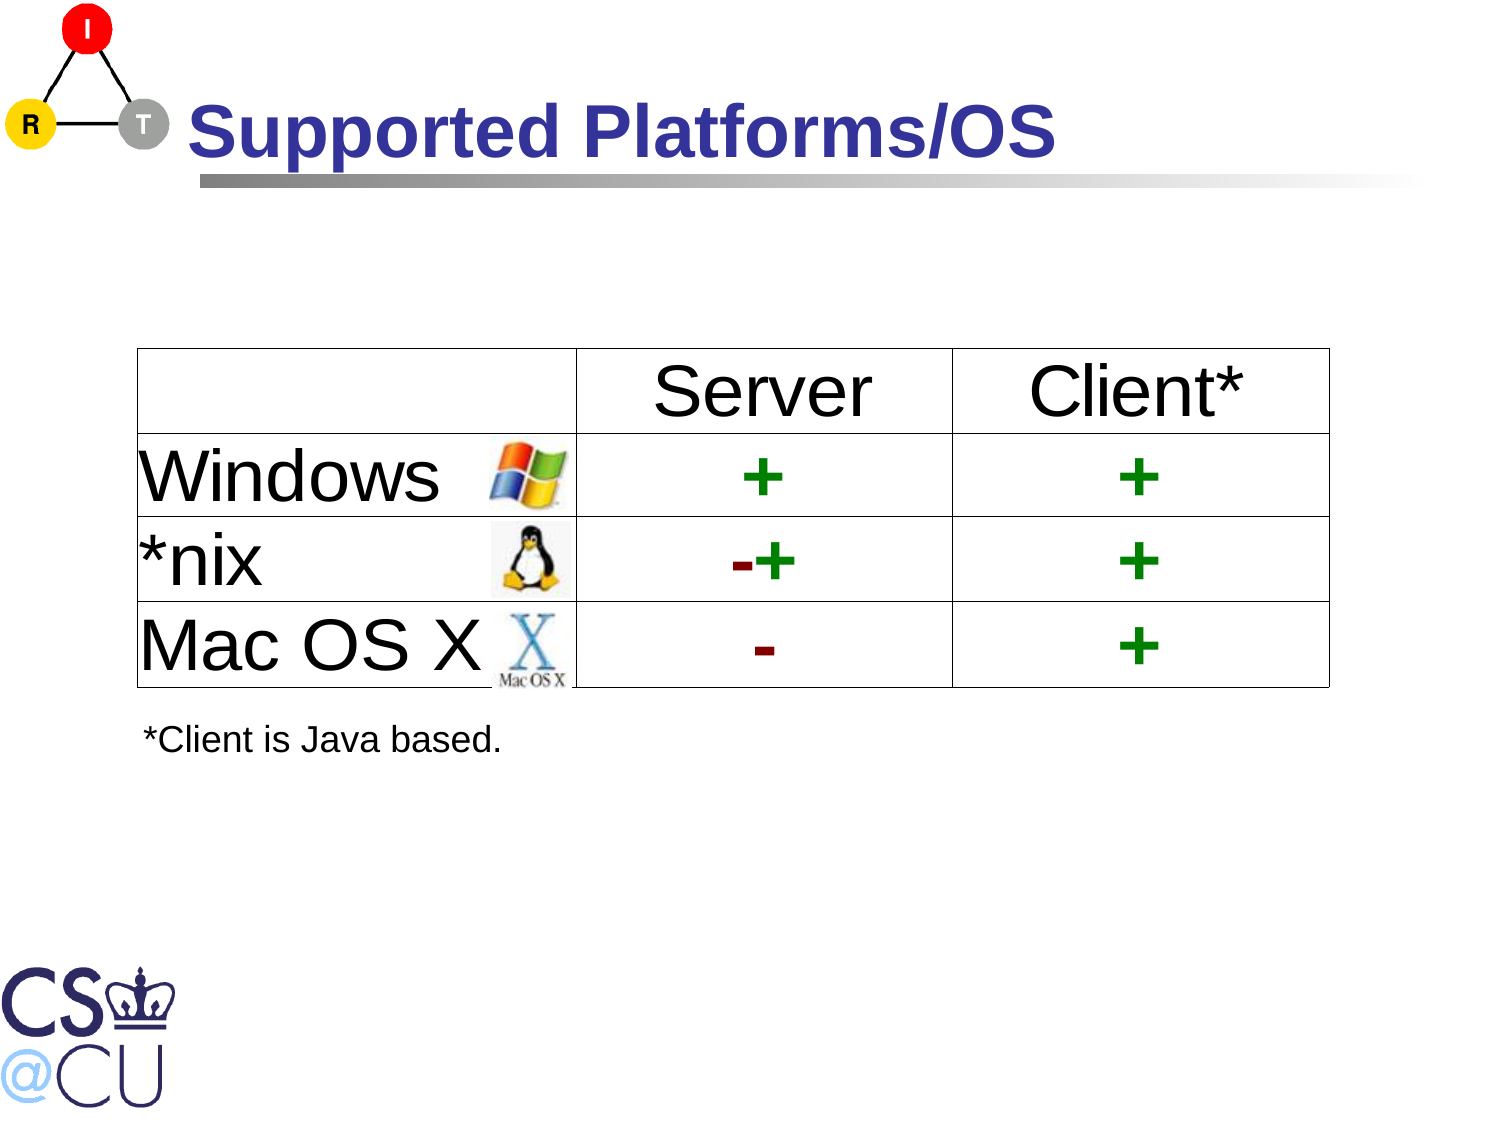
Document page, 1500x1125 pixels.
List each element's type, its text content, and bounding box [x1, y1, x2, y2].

text_box *Client is Java based. [128, 711, 519, 768]
picture [0, 949, 175, 1125]
chart [136, 347, 1331, 886]
title Supported Platforms/OS [187, 44, 1463, 218]
picture [0, 0, 173, 154]
